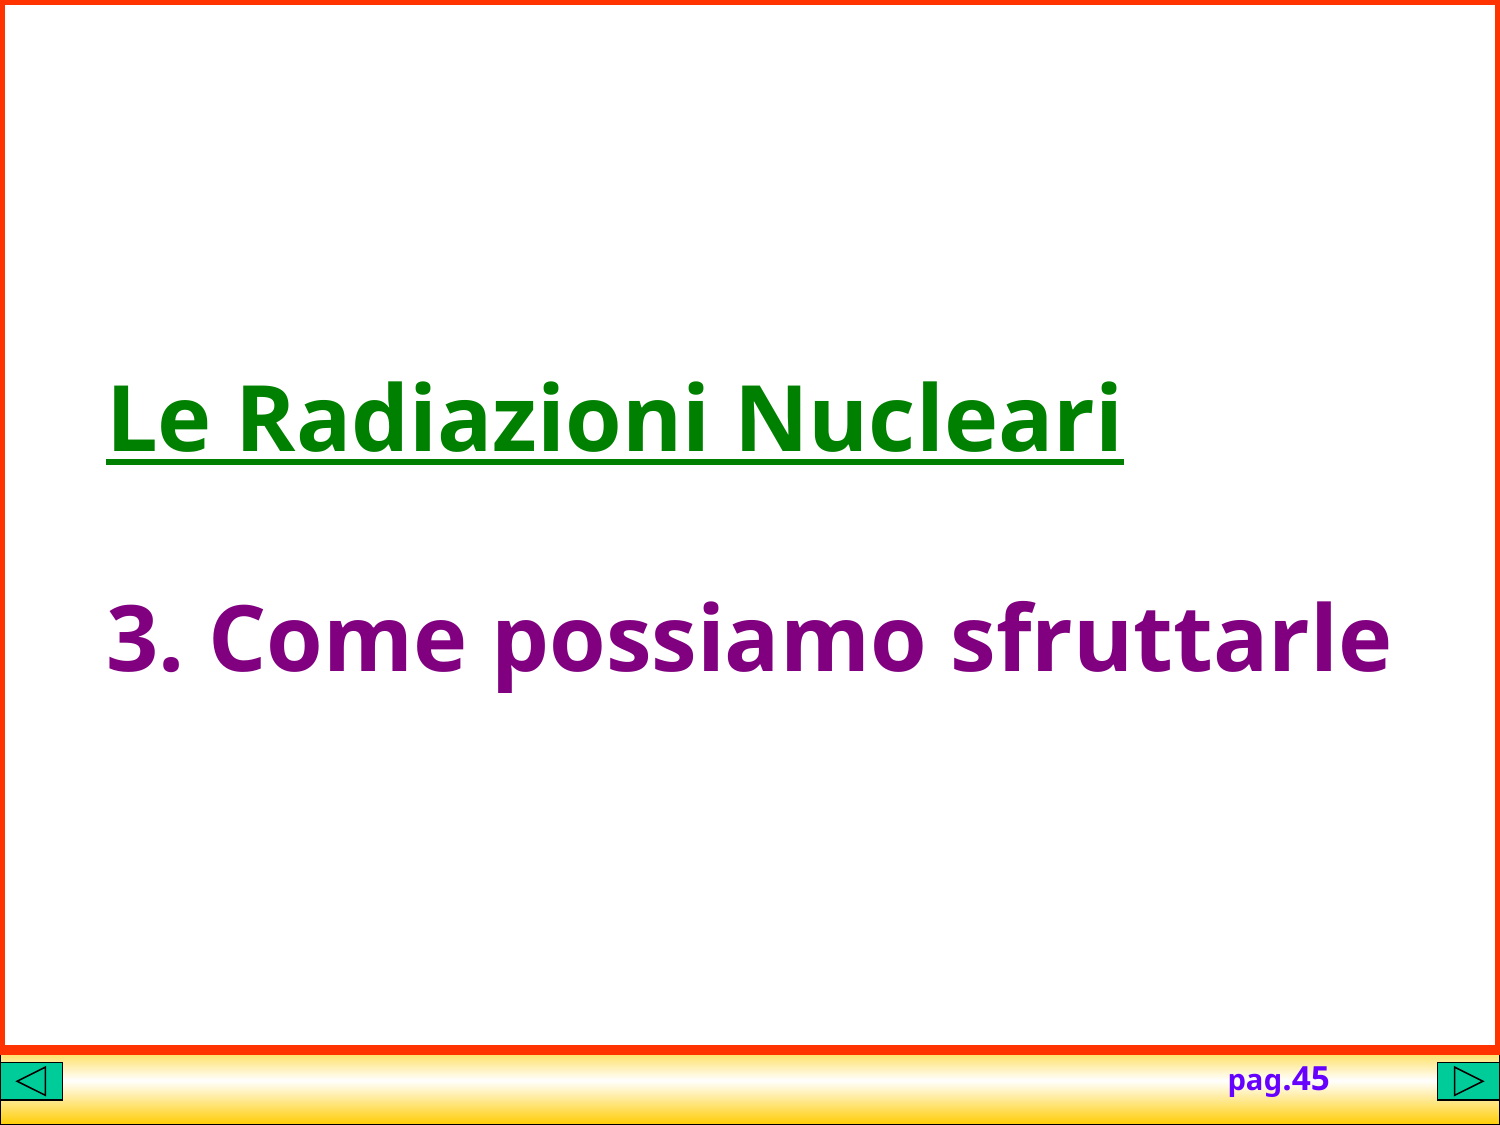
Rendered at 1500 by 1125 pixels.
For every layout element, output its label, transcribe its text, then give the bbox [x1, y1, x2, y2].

title Le Radiazioni Nucleari 3. Come possiamo sfruttarle [0, 0, 1500, 1051]
